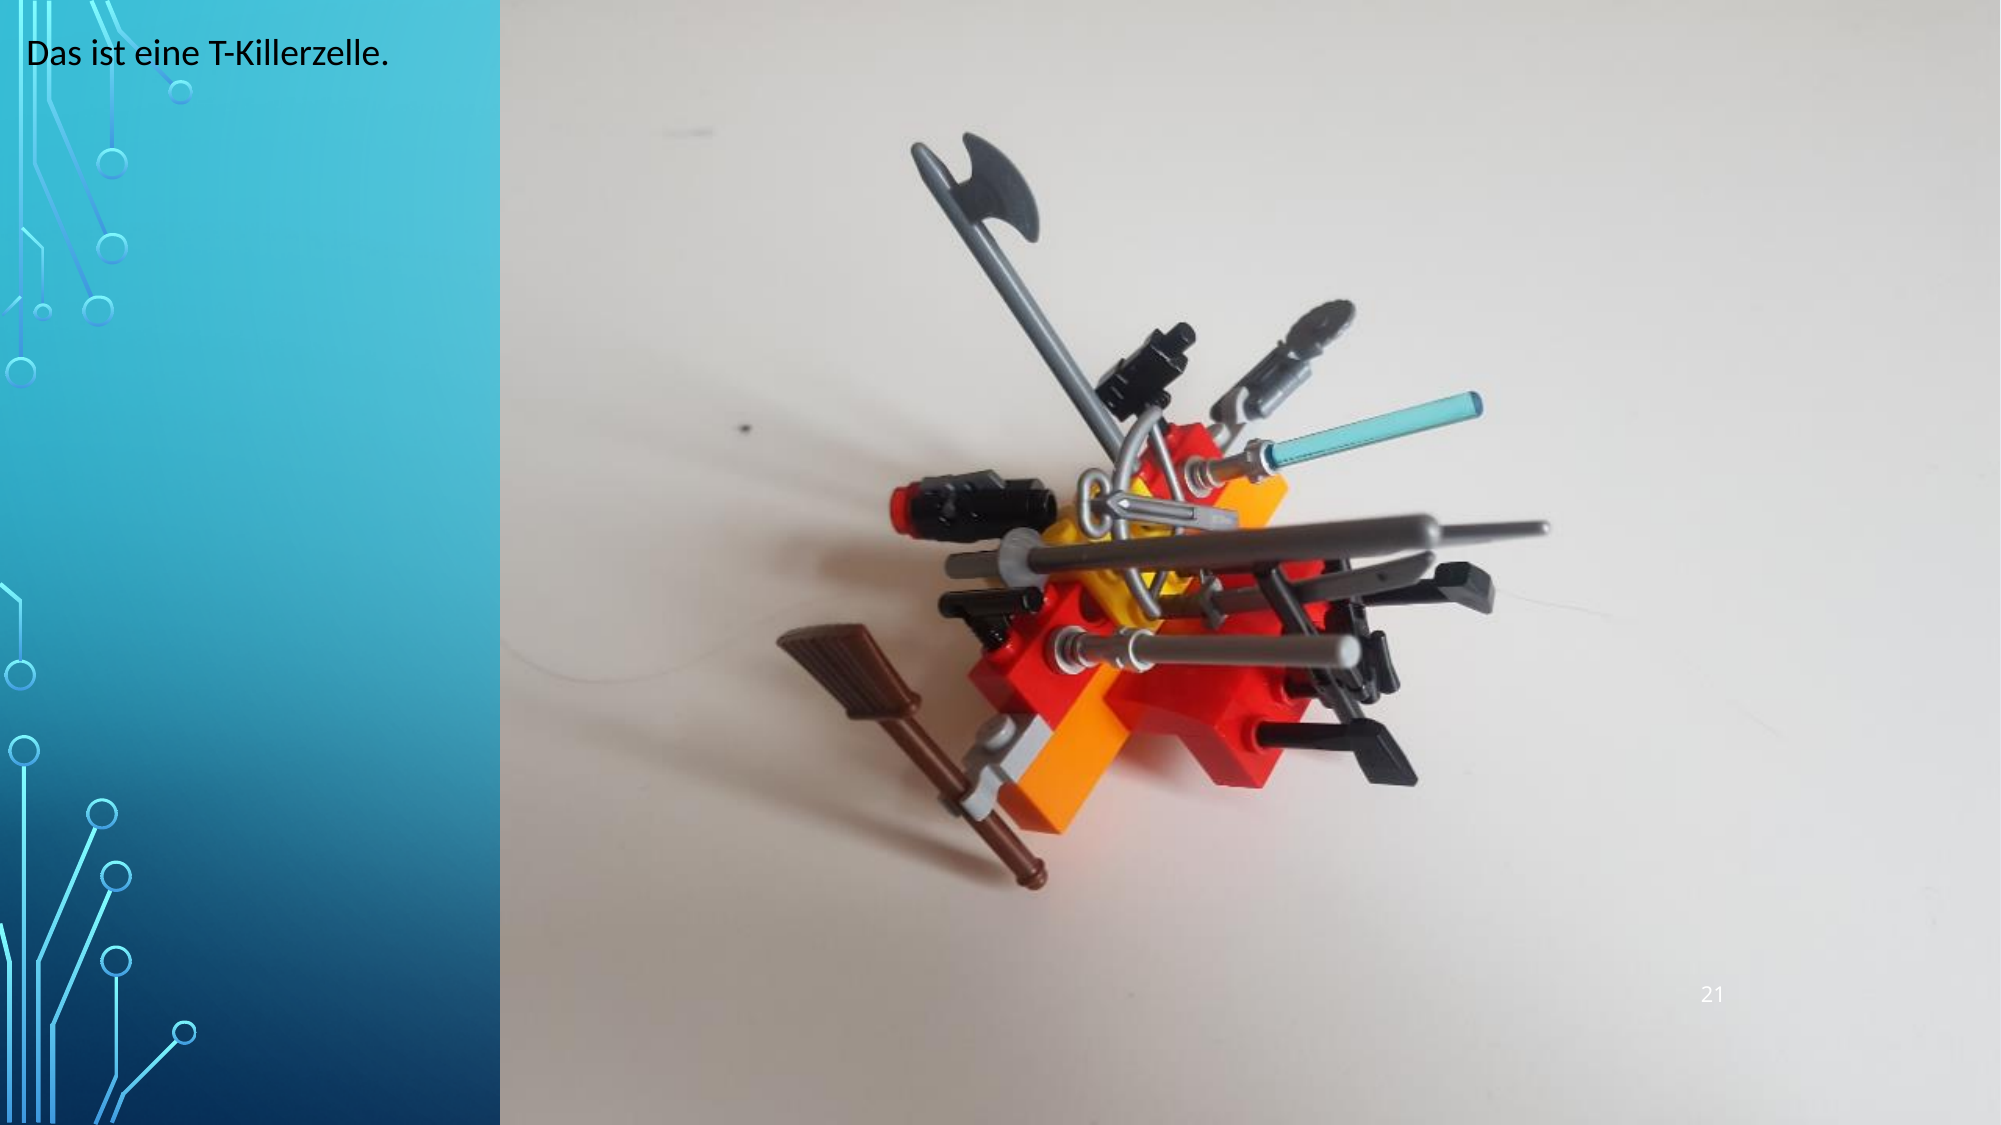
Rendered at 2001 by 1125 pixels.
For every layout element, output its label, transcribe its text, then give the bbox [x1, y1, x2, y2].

text_box [1685, 965, 1813, 1025]
picture [500, 0, 2000, 1125]
text_box Das ist eine T-Killerzelle. [11, 20, 481, 81]
